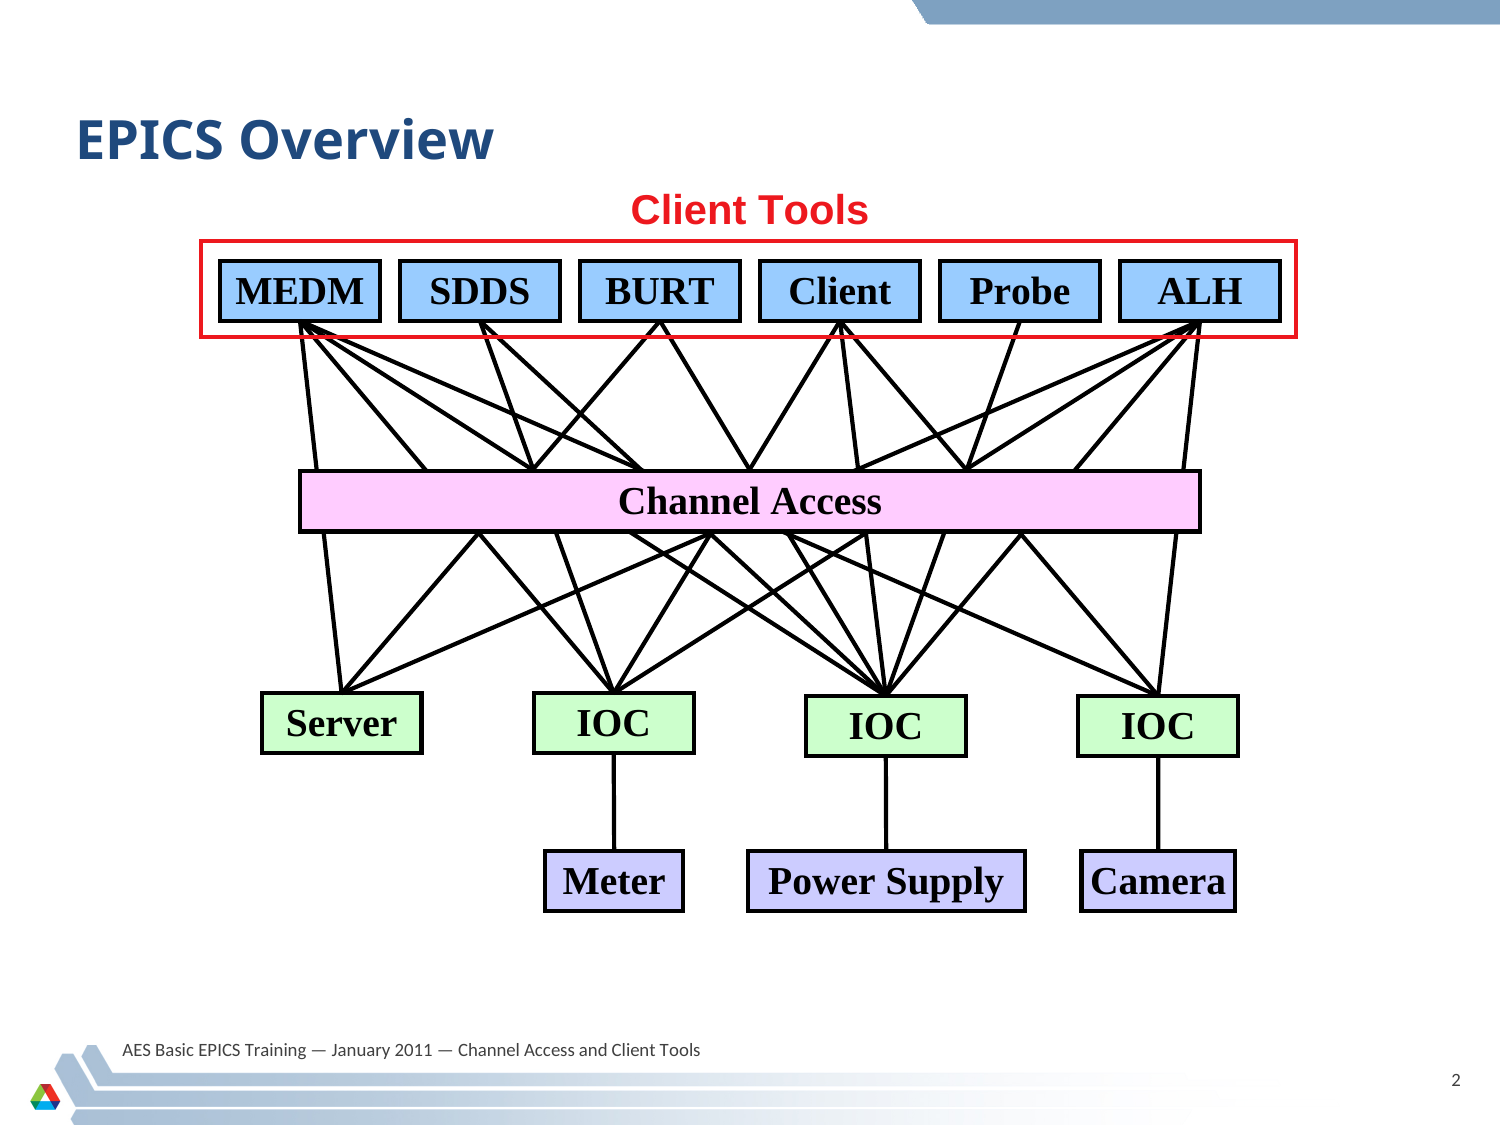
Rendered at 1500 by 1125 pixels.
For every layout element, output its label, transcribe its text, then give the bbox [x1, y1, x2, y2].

picture [0, 1037, 1500, 1125]
text_box Meter [545, 850, 684, 911]
text_box Client Tools [562, 179, 938, 242]
text_box Probe [940, 260, 1101, 321]
text_box SDDS [399, 260, 560, 321]
text_box Camera [1081, 850, 1236, 911]
text_box ALH [1120, 260, 1280, 321]
picture [0, 0, 1500, 26]
text_box Channel Access [300, 471, 1201, 532]
text_box MEDM [220, 260, 380, 321]
title EPICS Overview [75, 45, 1426, 233]
text_box IOC [533, 693, 694, 754]
text_box IOC [805, 695, 966, 756]
text_box Client [759, 260, 921, 321]
text_box BURT [579, 260, 741, 321]
text_box IOC [1078, 695, 1239, 756]
text_box Power Supply [747, 850, 1025, 911]
text_box Server [261, 693, 422, 754]
